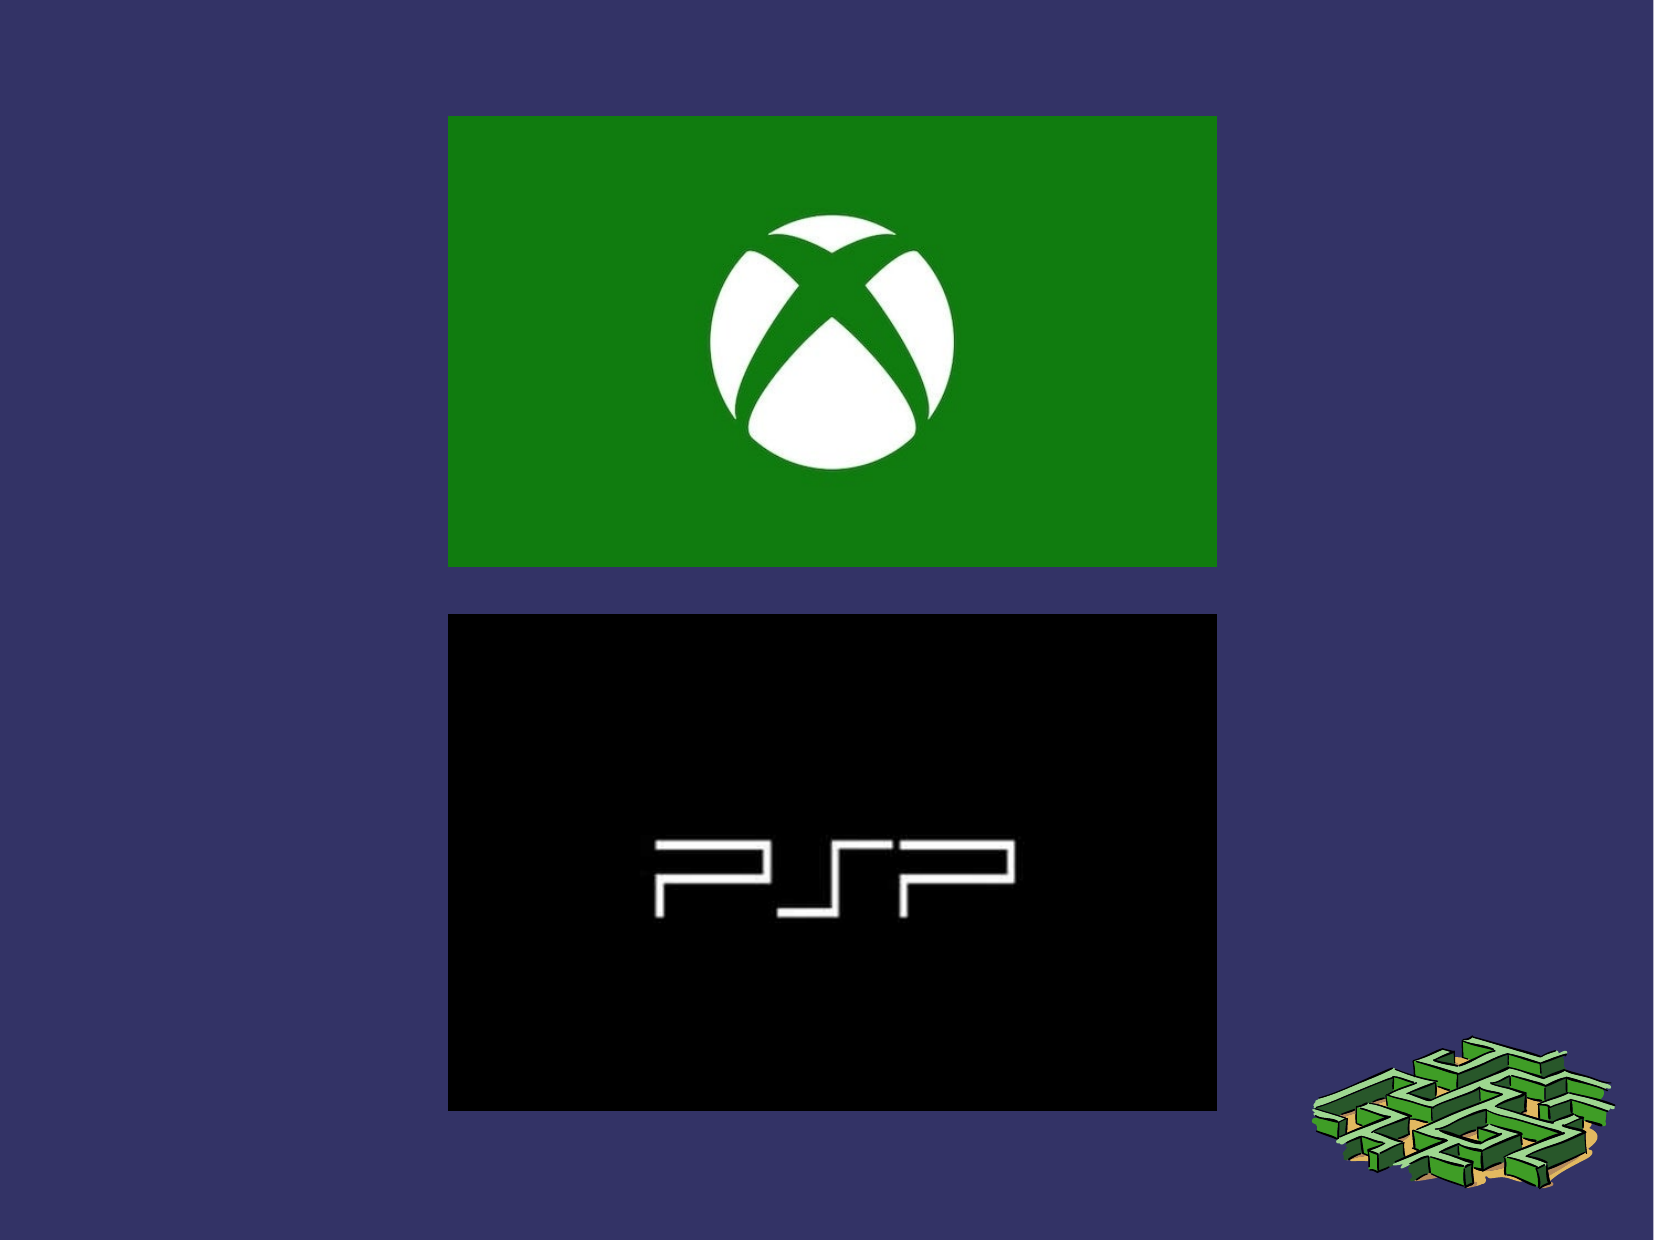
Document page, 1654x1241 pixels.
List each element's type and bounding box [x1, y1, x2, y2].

picture [448, 116, 1217, 567]
picture [448, 614, 1217, 1111]
